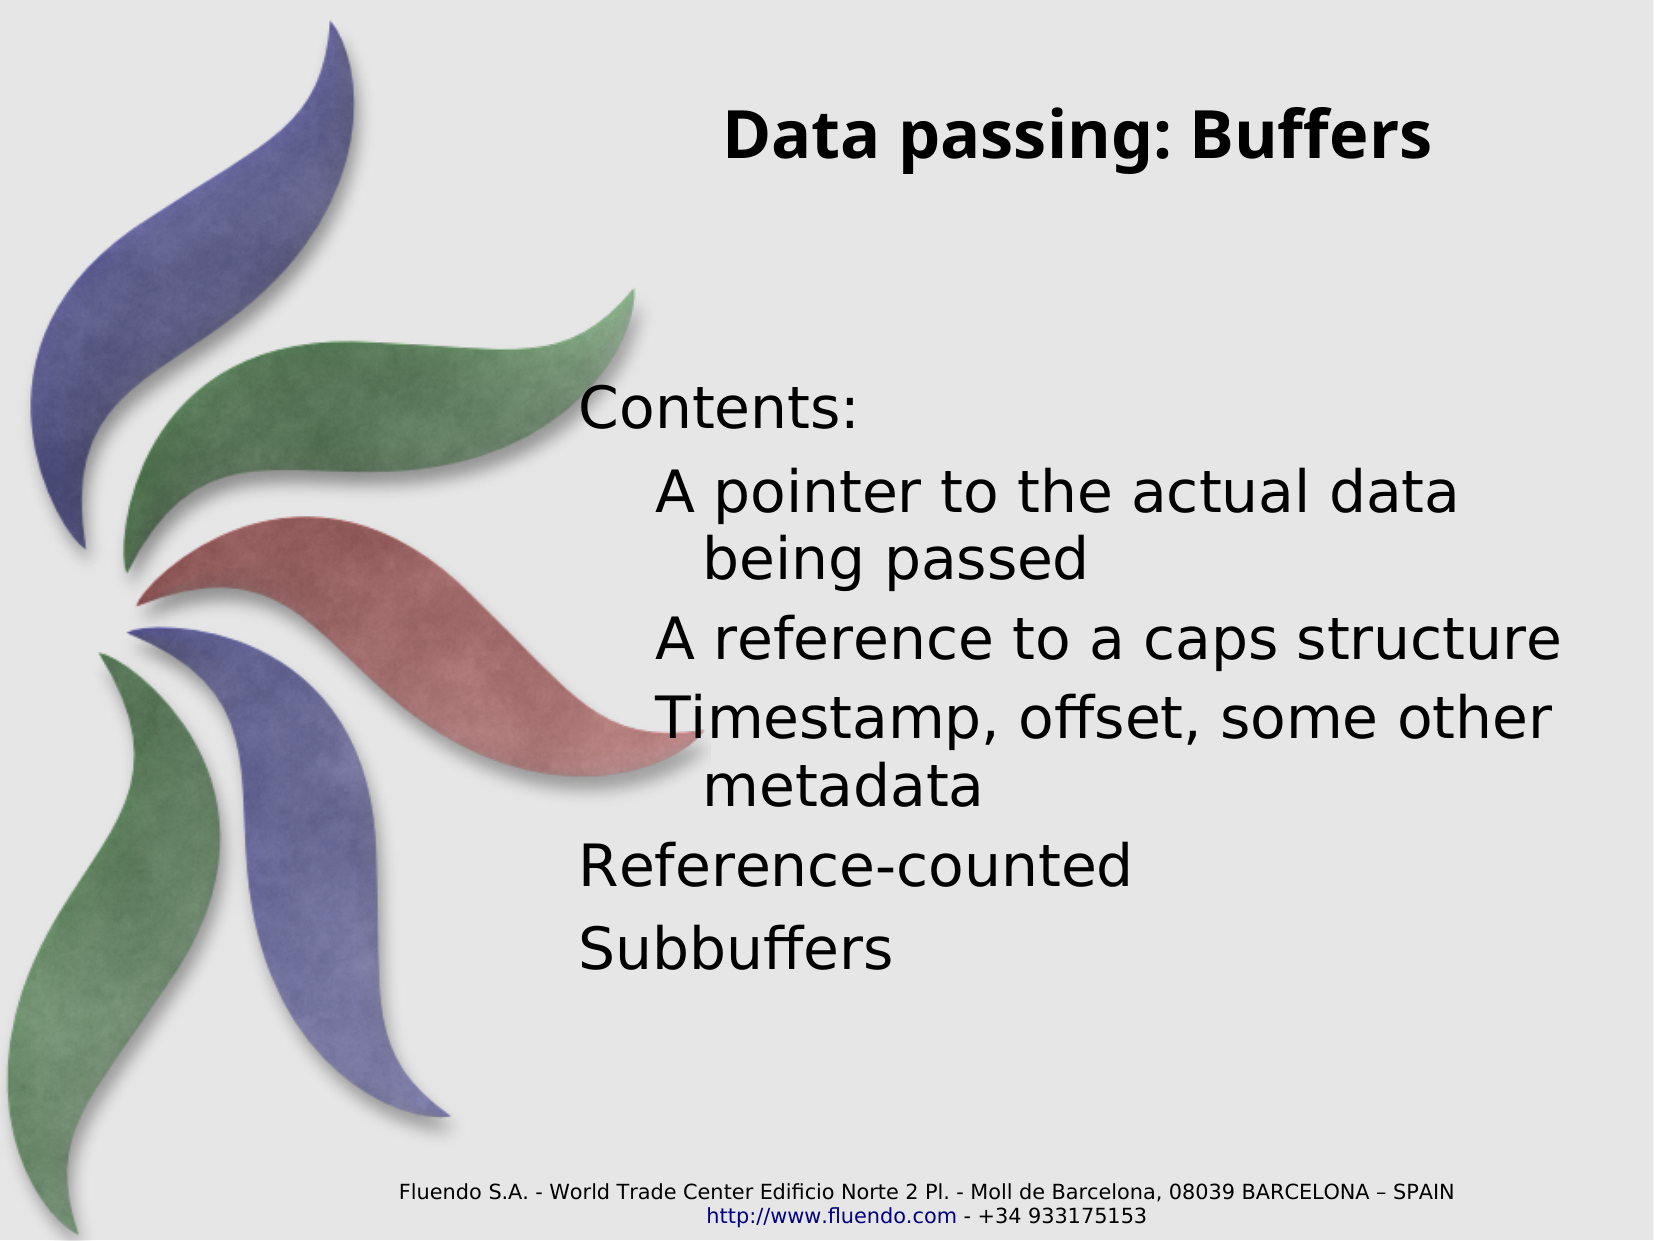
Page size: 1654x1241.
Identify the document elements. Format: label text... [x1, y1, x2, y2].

list Contents: A pointer to the actual data being passed A reference to a caps structure Timestamp, offset, some other metadata Reference-counted Subbuffers [561, 236, 1595, 1123]
title Data passing: Buffers [561, 59, 1595, 207]
picture [0, 0, 711, 1241]
